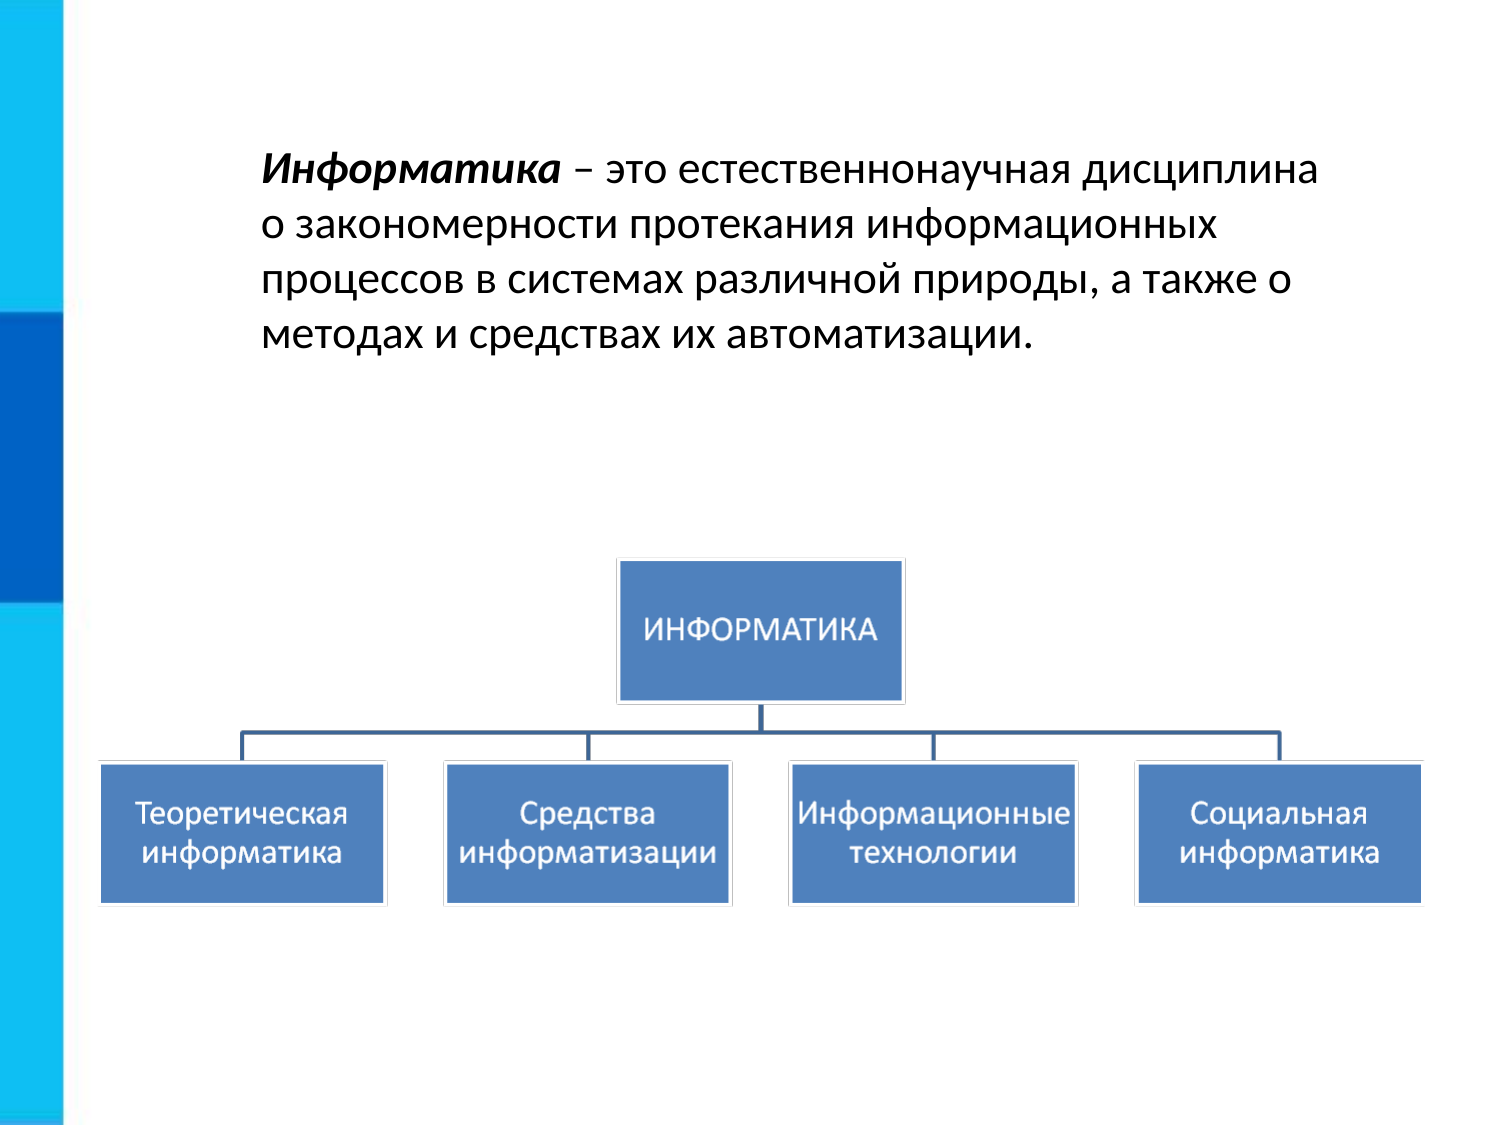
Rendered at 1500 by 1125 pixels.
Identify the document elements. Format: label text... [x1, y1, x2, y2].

picture [0, 0, 1500, 1125]
text_box Информатика – это естественнонаучная дисциплина о закономерности протекания информационных процессов в системах различной природы, а также о методах и средствах их автоматизации. [246, 129, 1359, 421]
